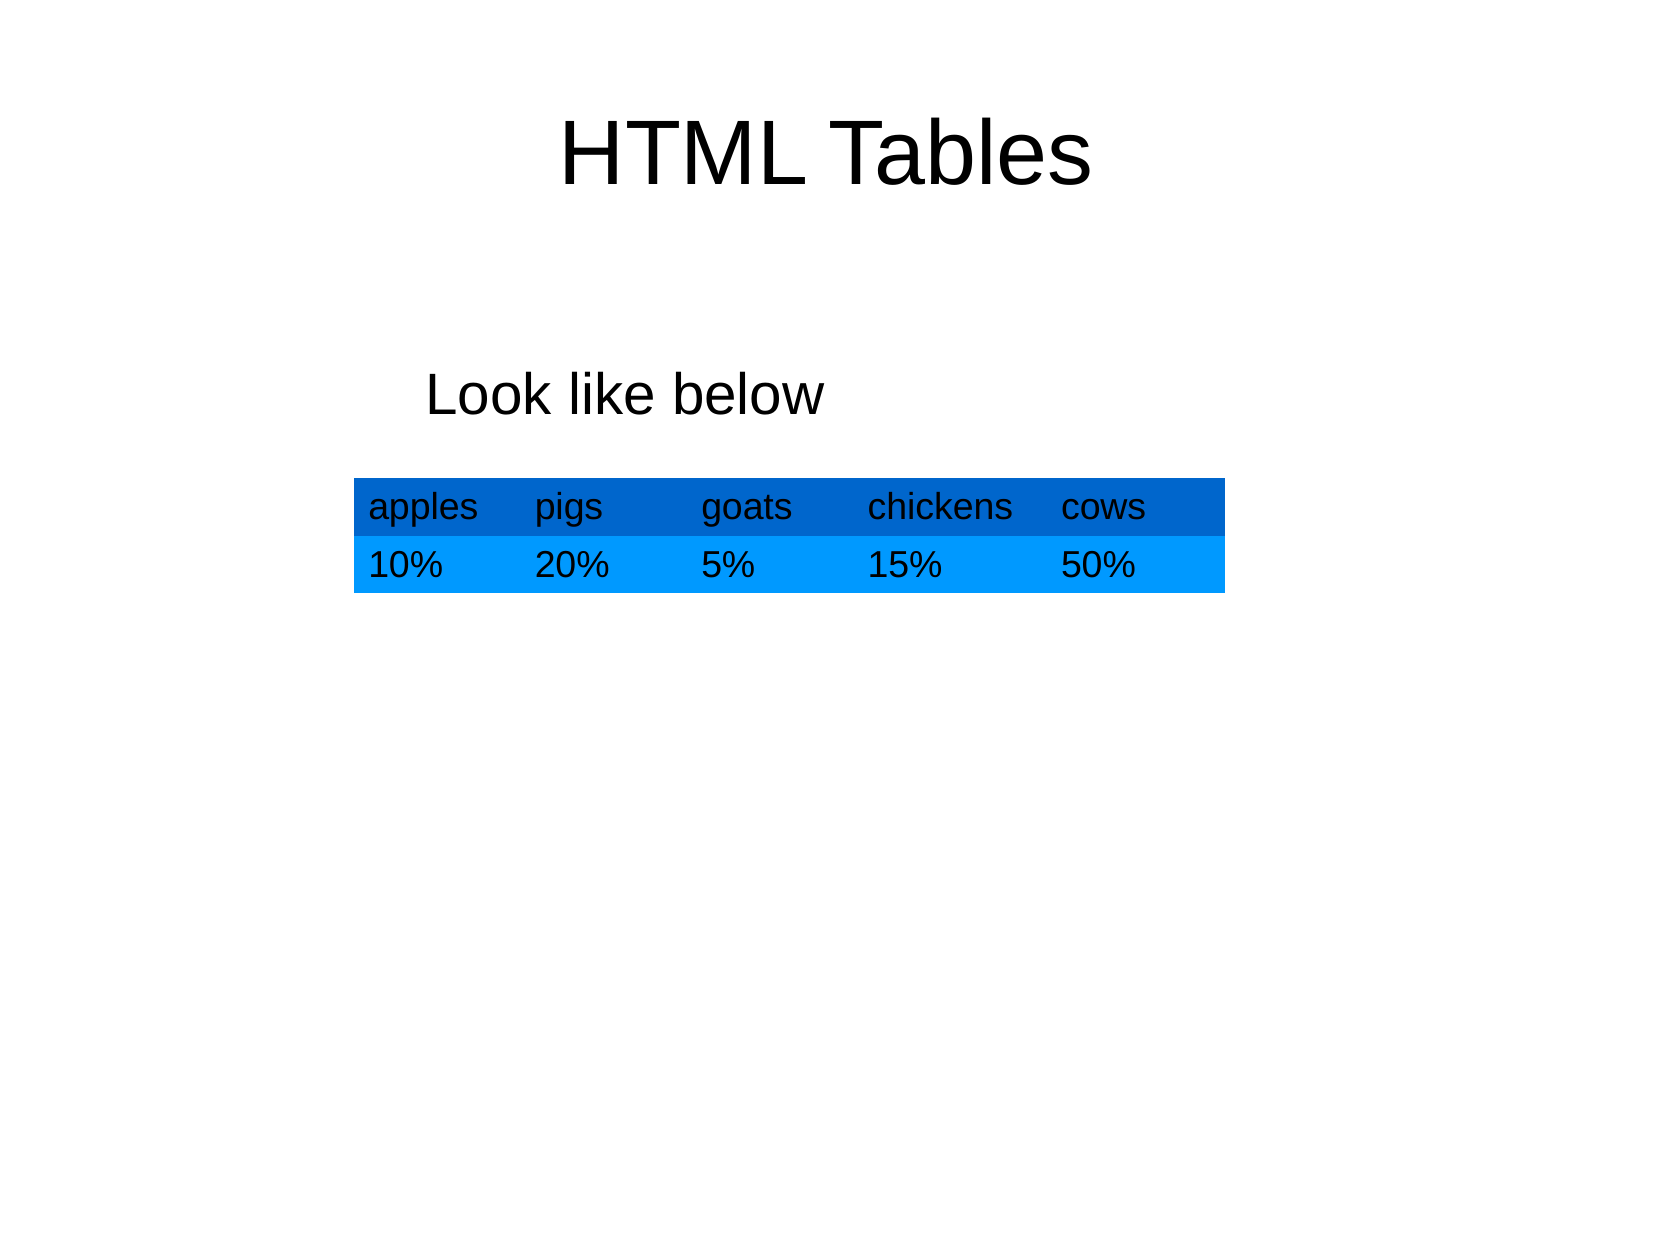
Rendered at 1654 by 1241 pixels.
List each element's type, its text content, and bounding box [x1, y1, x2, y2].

table_header apples [354, 478, 520, 536]
table_cell 15% [853, 536, 1046, 593]
table_header goats [686, 478, 853, 536]
text_box Look like below [410, 354, 840, 434]
table_cell 20% [520, 536, 686, 593]
title HTML Tables [82, 56, 1571, 250]
table_header pigs [520, 478, 686, 536]
table_cell 10% [354, 536, 520, 593]
table_cell 5% [686, 536, 853, 593]
table_header cows [1046, 478, 1225, 536]
table_cell 50% [1046, 536, 1225, 593]
table_header chickens [853, 478, 1046, 536]
